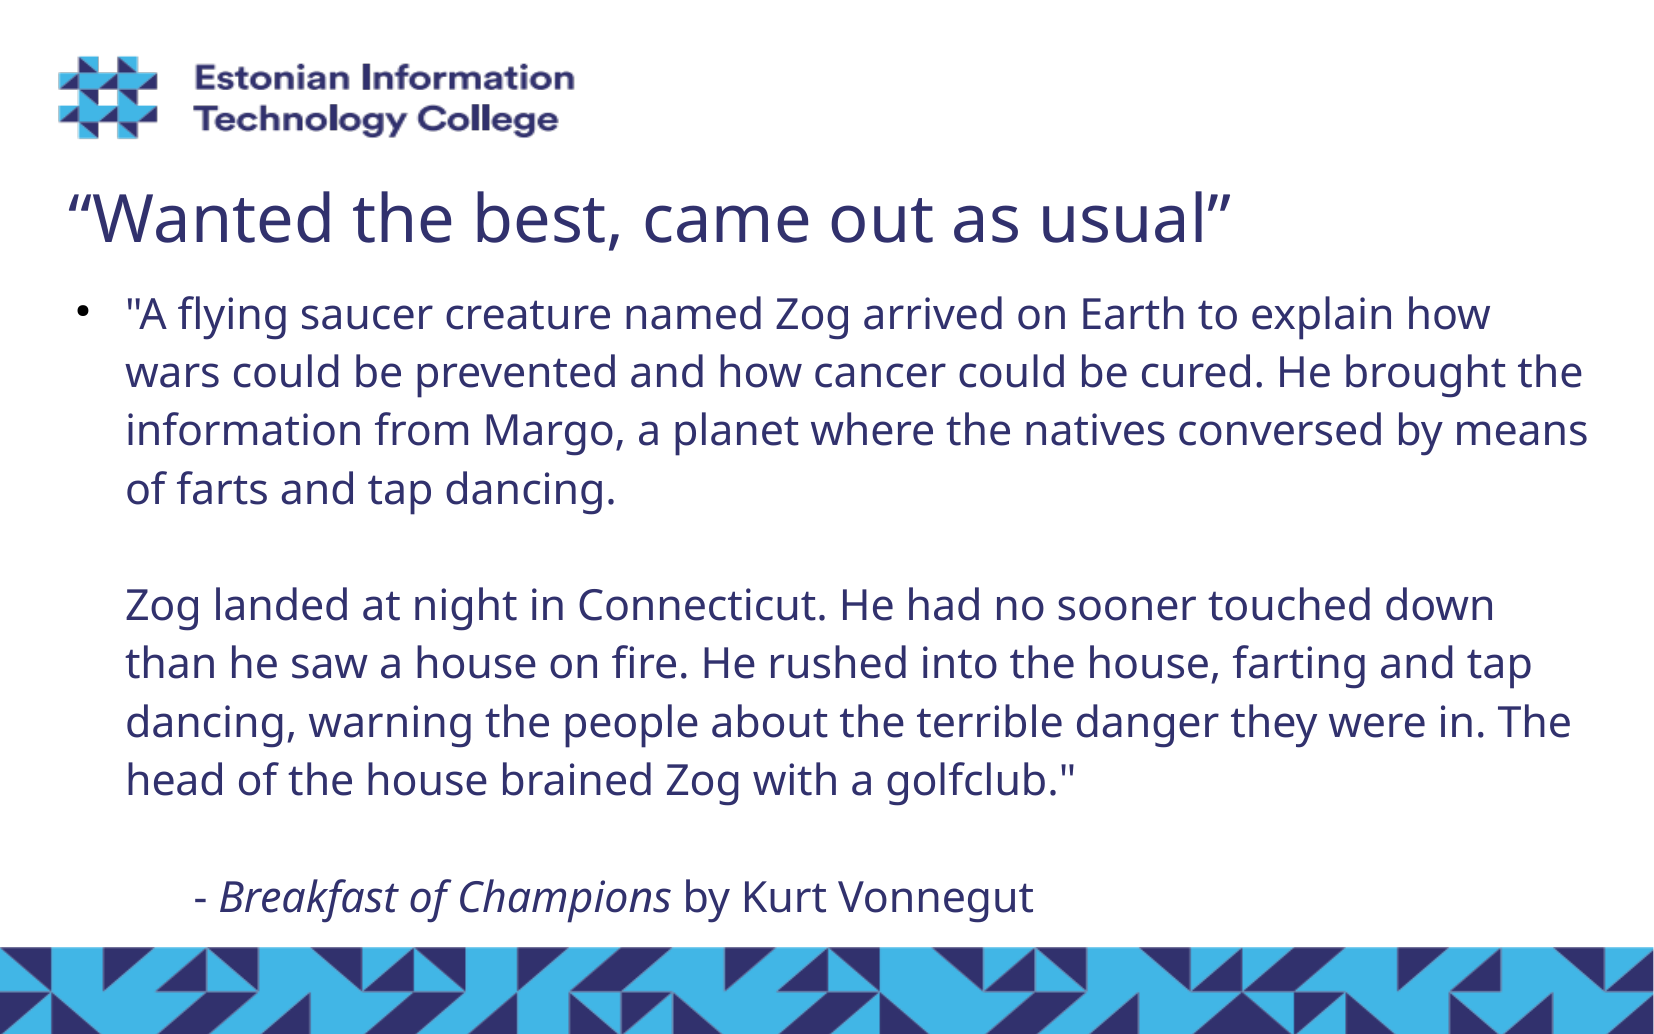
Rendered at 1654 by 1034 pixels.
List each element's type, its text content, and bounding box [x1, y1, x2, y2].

title “Wanted the best, came out as usual” [68, 147, 1536, 283]
list "A flying saucer creature named Zog arrived on Earth to explain how wars could be prevented and how cancer could be cured. He brought the information from Margo, a planet where the natives conversed by means of farts and tap dancing. Zog landed at night in Connecticut. He had no sooner touched down than he saw a house on fire. He rushed into the house, farting and tap dancing, warning the people about the terrible danger they were in. The head of the house brained Zog with a golfclub." - Breakfast of Champions by Kurt Vonnegut [59, 283, 1595, 936]
